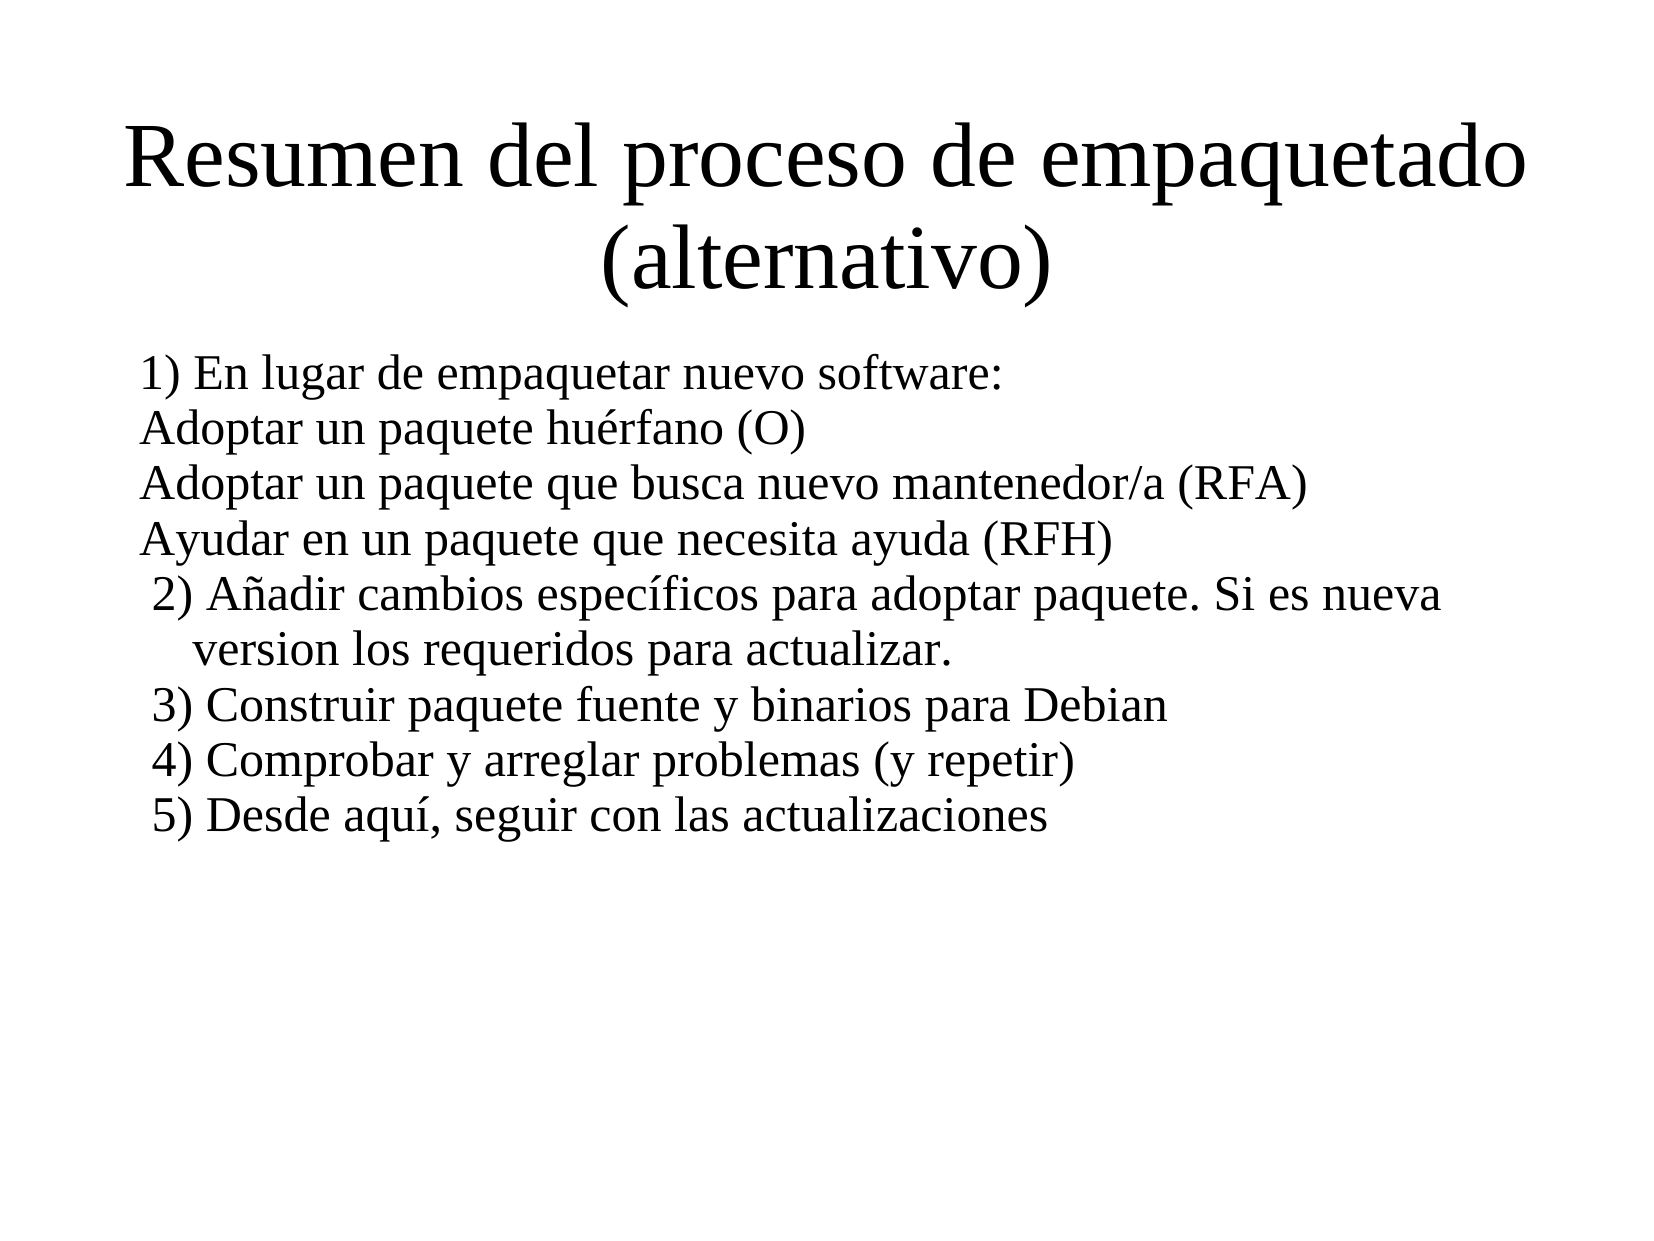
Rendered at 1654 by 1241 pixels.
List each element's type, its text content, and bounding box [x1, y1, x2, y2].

list 1) En lugar de empaquetar nuevo software: Adoptar un paquete huérfano (O) Adoptar un paquete que busca nuevo mantenedor/a (RFA) Ayudar en un paquete que necesita ayuda (RFH) 2) Añadir cambios específicos para adoptar paquete. Si es nueva version los requeridos para actualizar. 3) Construir paquete fuente y binarios para Debian 4) Comprobar y arreglar problemas (y repetir) 5) Desde aquí, seguir con las actualizaciones [121, 344, 1534, 1127]
title Resumen del proceso de empaquetado (alternativo) [121, 79, 1534, 334]
